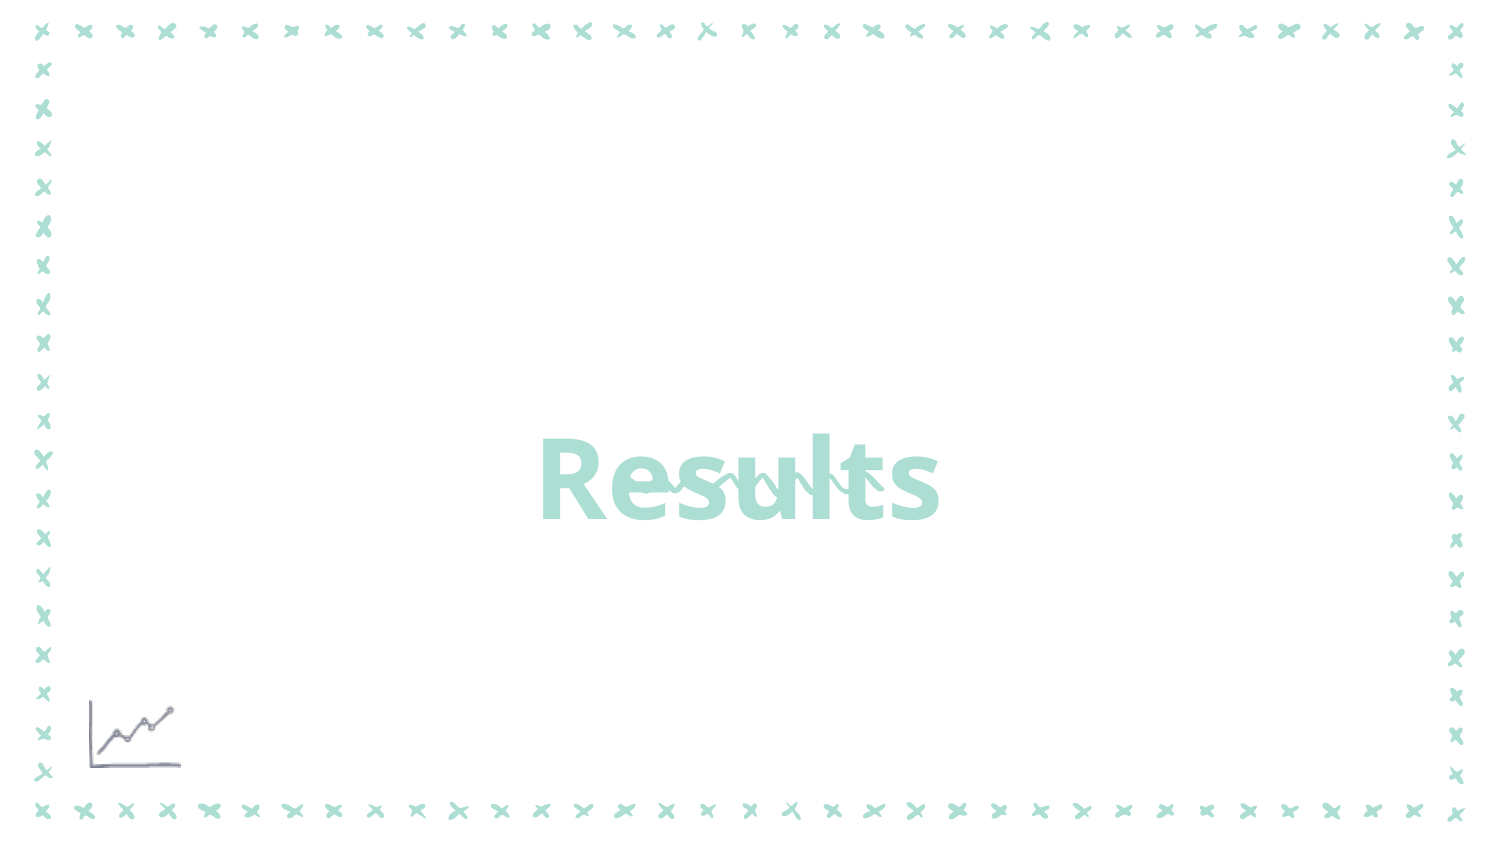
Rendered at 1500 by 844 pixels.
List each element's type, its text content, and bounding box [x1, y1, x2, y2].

picture [89, 700, 181, 768]
title Results [187, 272, 1289, 463]
